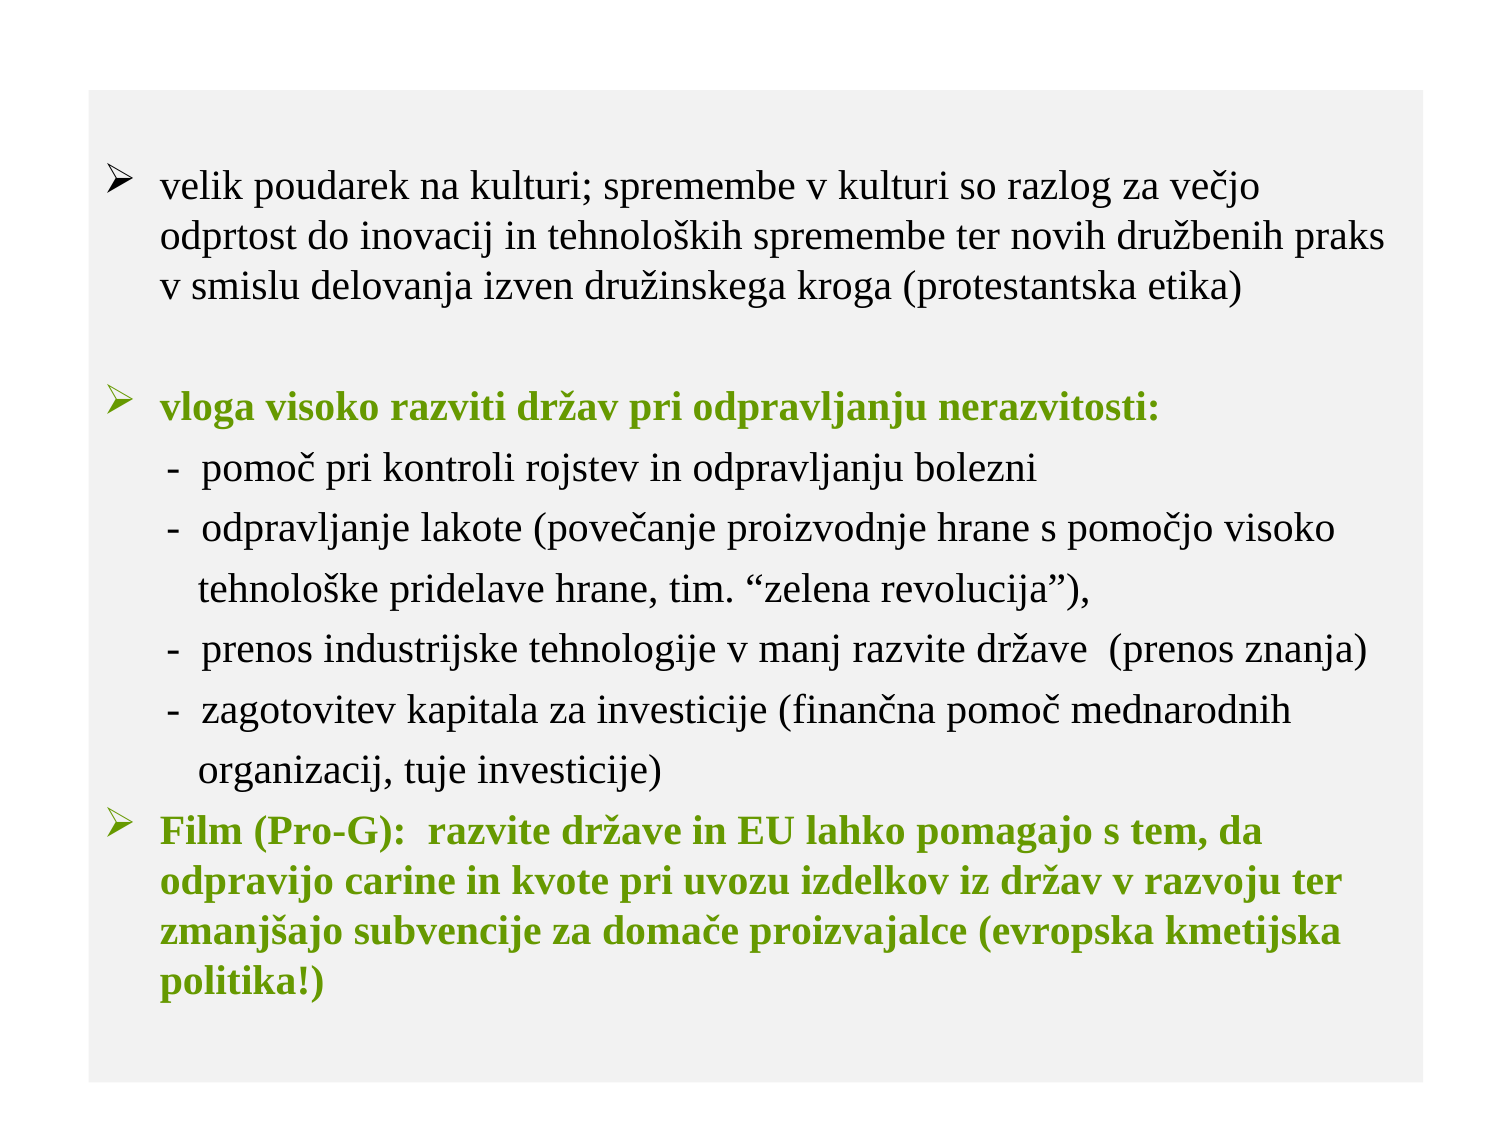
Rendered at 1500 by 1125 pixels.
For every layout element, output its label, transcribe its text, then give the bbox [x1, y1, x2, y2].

list velik poudarek na kulturi; spremembe v kulturi so razlog za večjo odprtost do inovacij in tehnoloških spremembe ter novih družbenih praks v smislu delovanja izven družinskega kroga (protestantska etika) vloga visoko razviti držav pri odpravljanju nerazvitosti: - pomoč pri kontroli rojstev in odpravljanju bolezni - odpravljanje lakote (povečanje proizvodnje hrane s pomočjo visoko tehnološke pridelave hrane, tim. “zelena revolucija”), - prenos industrijske tehnologije v manj razvite države (prenos znanja) - zagotovitev kapitala za investicije (finančna pomoč mednarodnih organizacij, tuje investicije) Film (Pro-G): razvite države in EU lahko pomagajo s tem, da odpravijo carine in kvote pri uvozu izdelkov iz držav v razvoju ter zmanjšajo subvencije za domače proizvajalce (evropska kmetijska politika!) [88, 90, 1424, 1083]
